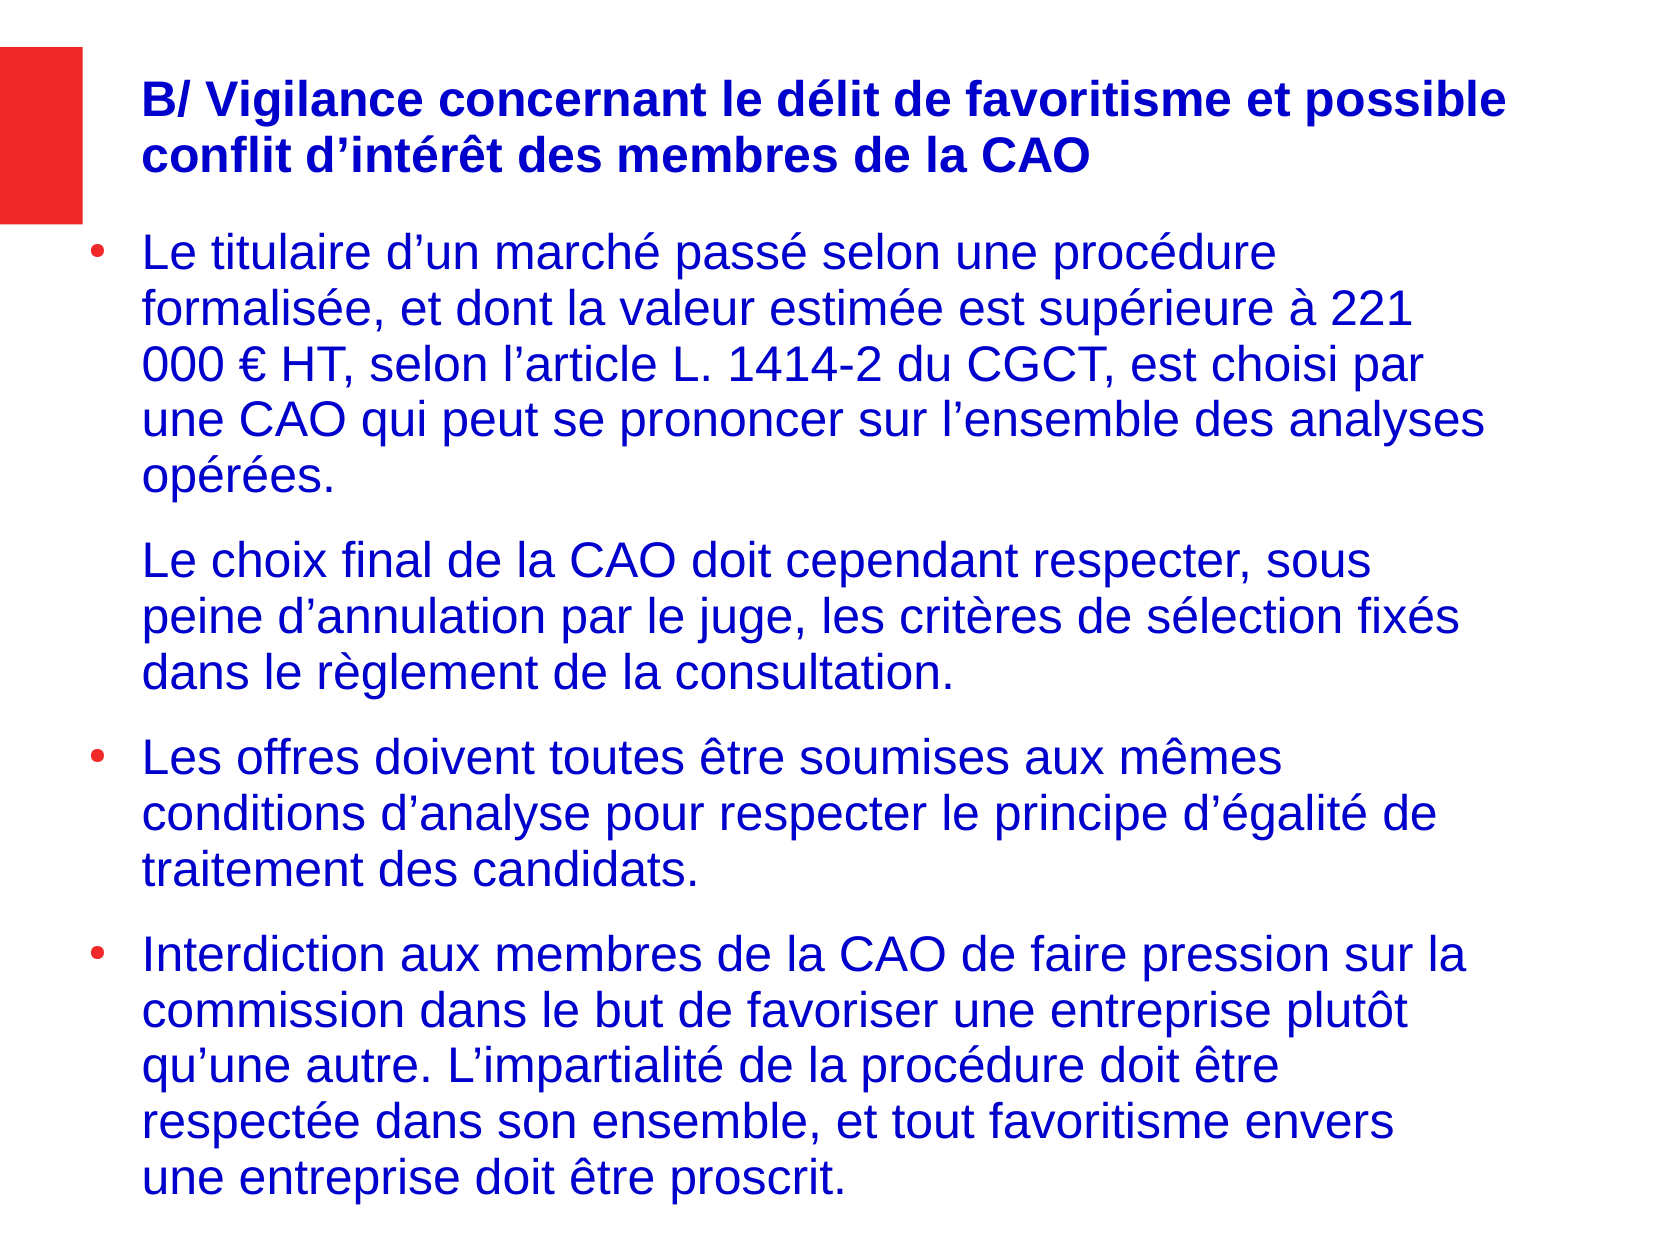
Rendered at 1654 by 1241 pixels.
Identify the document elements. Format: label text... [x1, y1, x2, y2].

title B/ Vigilance concernant le délit de favoritisme et possible conflit d’intérêt des membres de la CAO [141, 23, 1595, 231]
list Le titulaire d’un marché passé selon une procédure formalisée, et dont la valeur estimée est supérieure à 221 000 € HT, selon l’article L. 1414-2 du CGCT, est choisi par une CAO qui peut se prononcer sur l’ensemble des analyses opérées. Le choix final de la CAO doit cependant respecter, sous peine d’annulation par le juge, les critères de sélection fixés dans le règlement de la consultation. Les offres doivent toutes être soumises aux mêmes conditions d’analyse pour respecter le principe d’égalité de traitement des candidats. Interdiction aux membres de la CAO de faire pression sur la commission dans le but de favoriser une entreprise plutôt qu’une autre. L’impartialité de la procédure doit être respectée dans son ensemble, et tout favoritisme envers une entreprise doit être proscrit. [70, 224, 1489, 1241]
